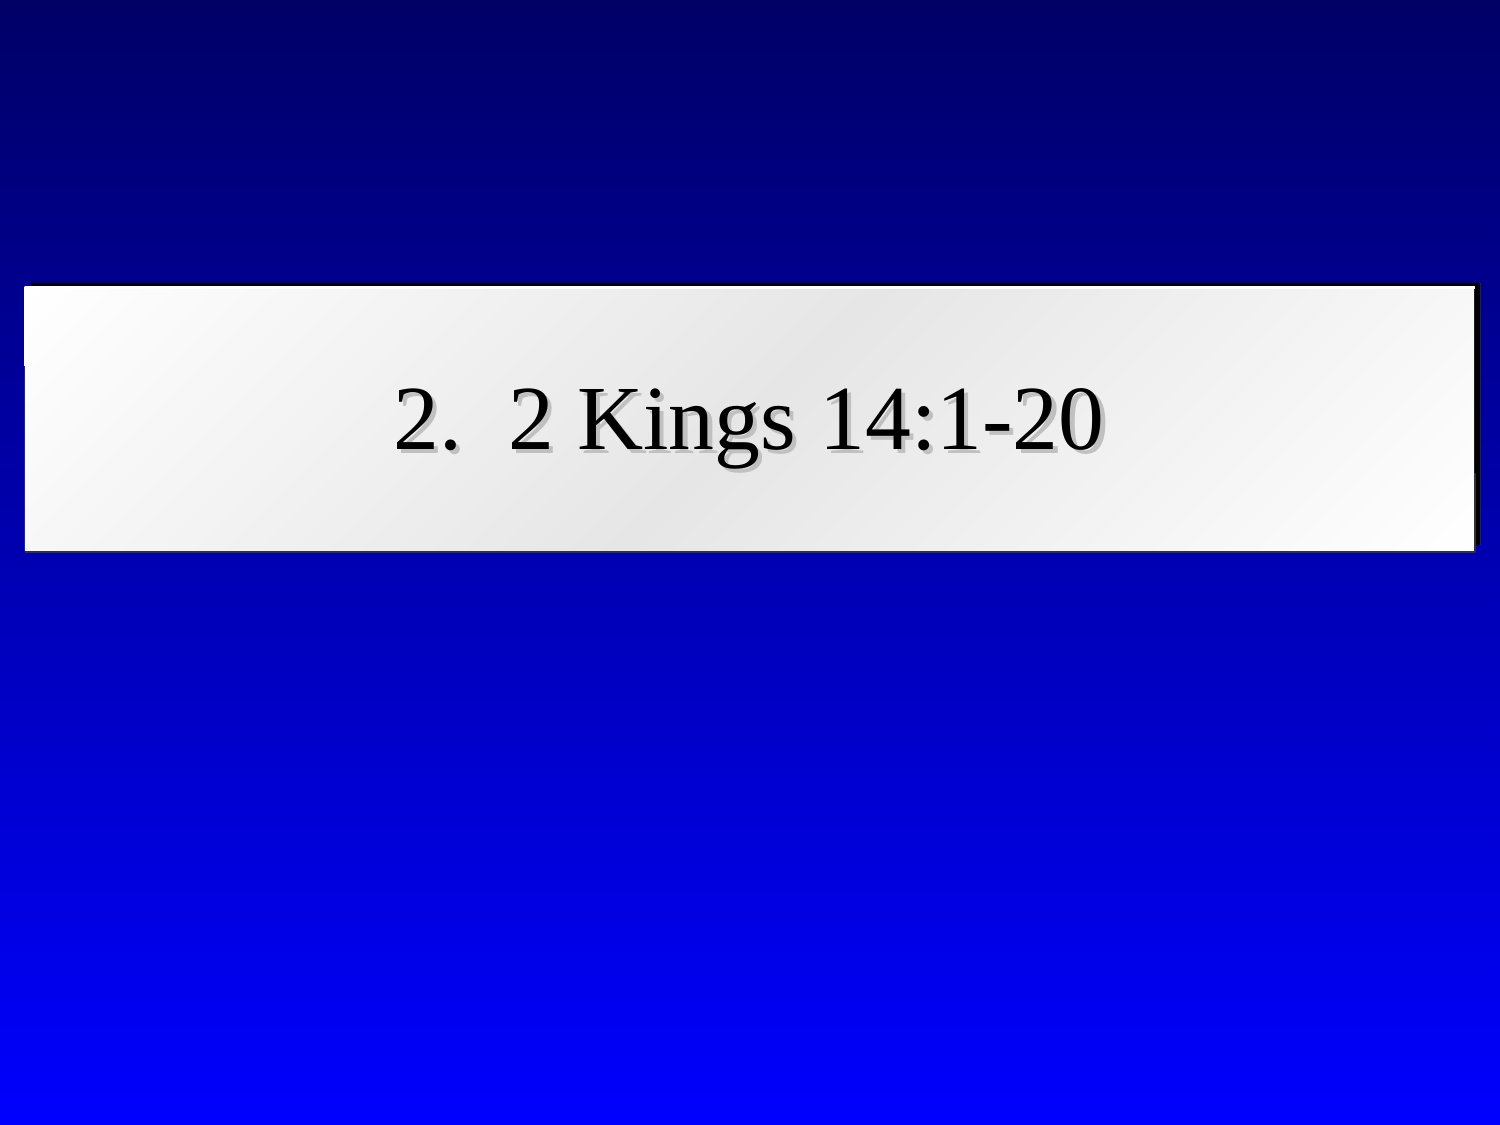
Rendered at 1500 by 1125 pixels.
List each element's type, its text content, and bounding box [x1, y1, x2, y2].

title 2. 2 Kings 14:1-20 [112, 324, 1388, 513]
